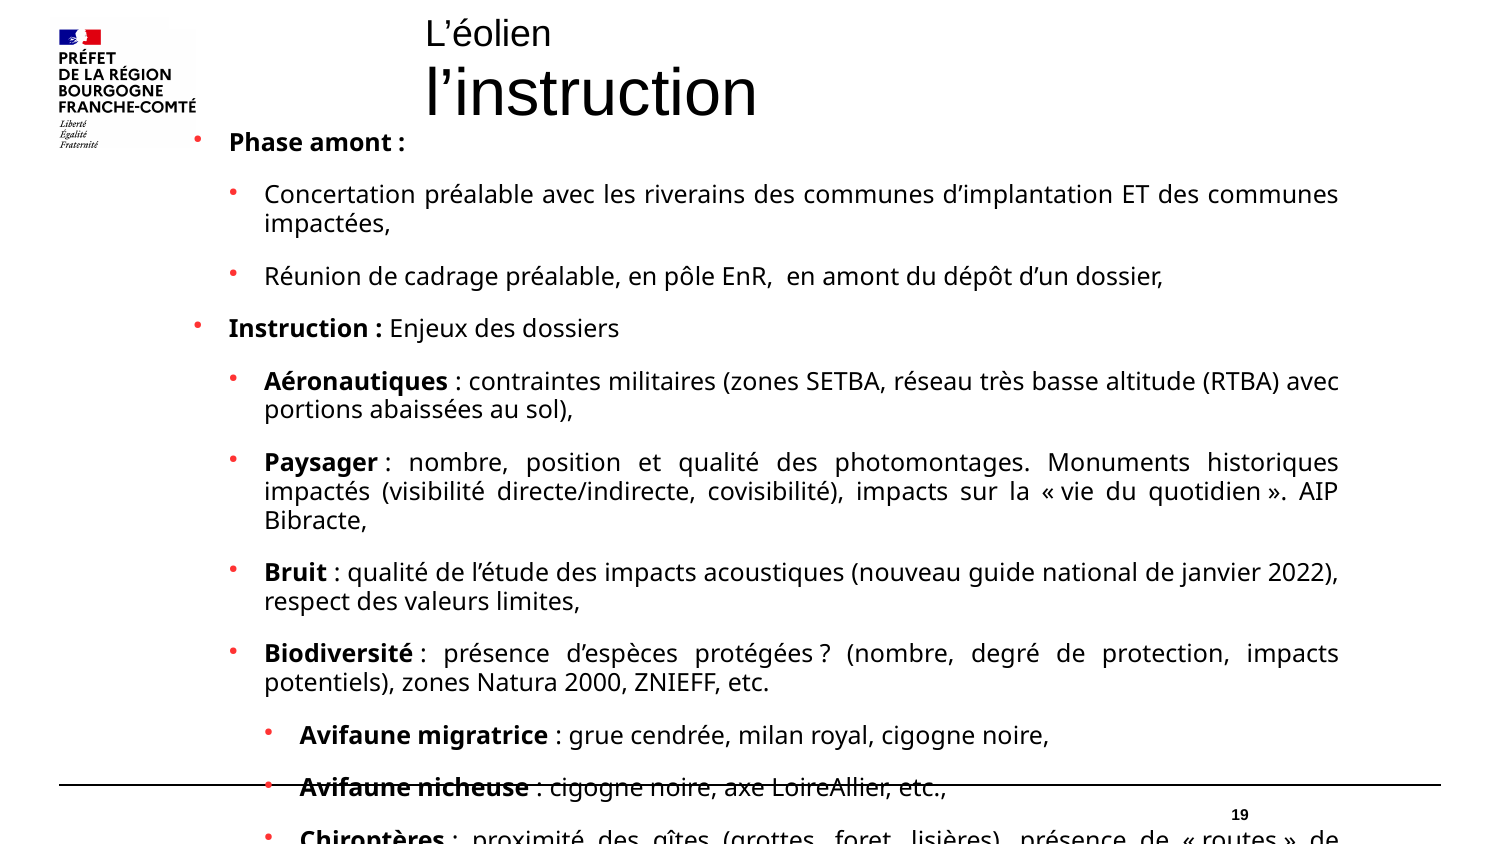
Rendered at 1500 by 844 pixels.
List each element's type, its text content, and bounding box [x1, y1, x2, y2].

text_box Phase amont : Concertation préalable avec les riverains des communes d’implantation ET des communes impactées, Réunion de cadrage préalable, en pôle EnR, en amont du dépôt d’un dossier, Instruction : Enjeux des dossiers Aéronautiques : contraintes militaires (zones SETBA, réseau très basse altitude (RTBA) avec portions abaissées au sol), Paysager : nombre, position et qualité des photomontages. Monuments historiques impactés (visibilité directe/indirecte, covisibilité), impacts sur la « vie du quotidien ». AIP Bibracte, Bruit : qualité de l’étude des impacts acoustiques (nouveau guide national de janvier 2022), respect des valeurs limites, Biodiversité : présence d’espèces protégées ? (nombre, degré de protection, impacts potentiels), zones Natura 2000, ZNIEFF, etc. Avifaune migratrice : grue cendrée, milan royal, cigogne noire, Avifaune nicheuse : cigogne noire, axe LoireAllier, etc., Chiroptères : proximité des gîtes (grottes, foret, lisières), présence de « routes » de déplacement. [137, 127, 1341, 844]
picture [50, 17, 196, 148]
title L’éolien l’instruction [425, 0, 1500, 142]
